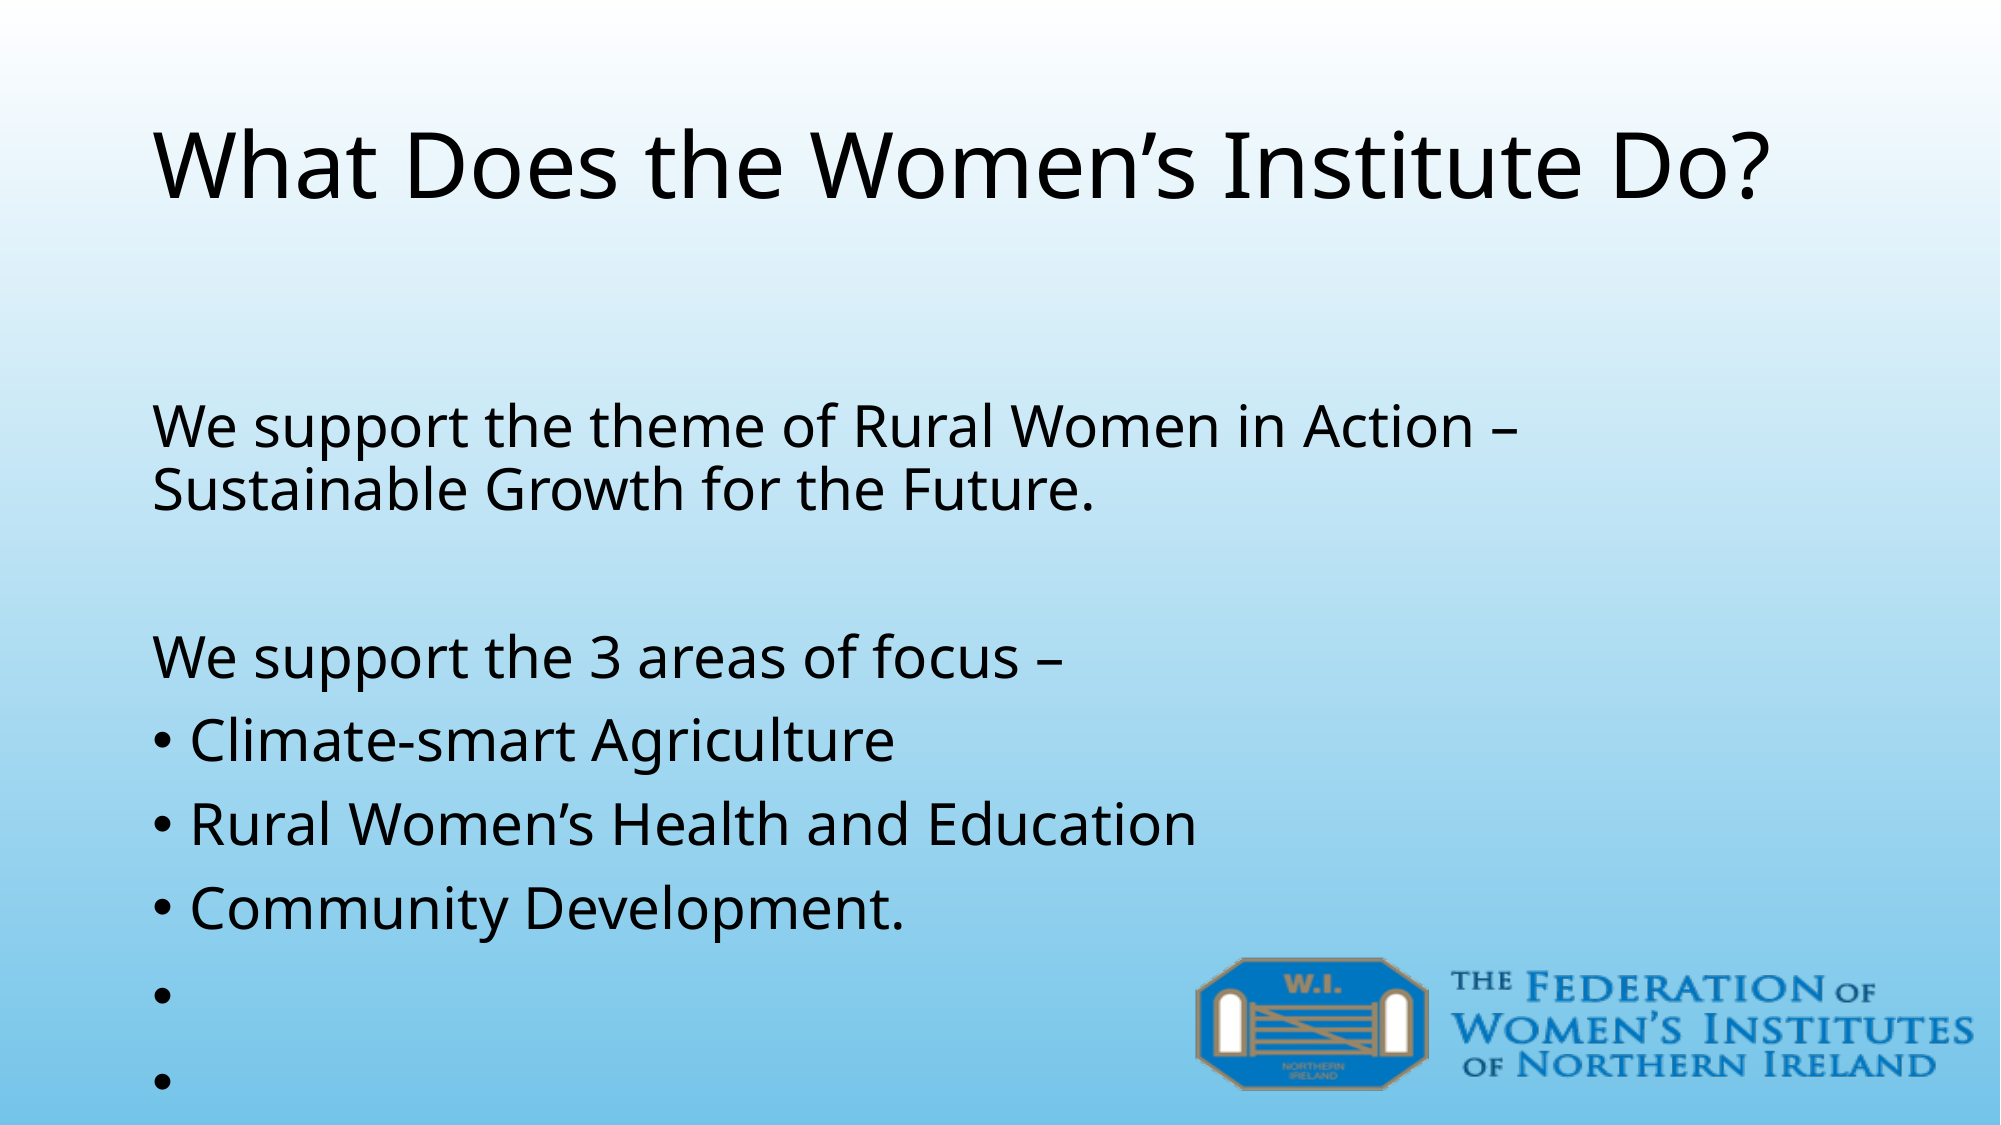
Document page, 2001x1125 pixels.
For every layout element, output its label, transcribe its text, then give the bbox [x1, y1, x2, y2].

title What Does the Women’s Institute Do? [137, 59, 1863, 278]
list We support the theme of Rural Women in Action – Sustainable Growth for the Future. We support the 3 areas of focus – Climate-smart Agriculture Rural Women’s Health and Education Community Development. [137, 299, 1863, 1014]
picture [1187, 952, 2000, 1094]
